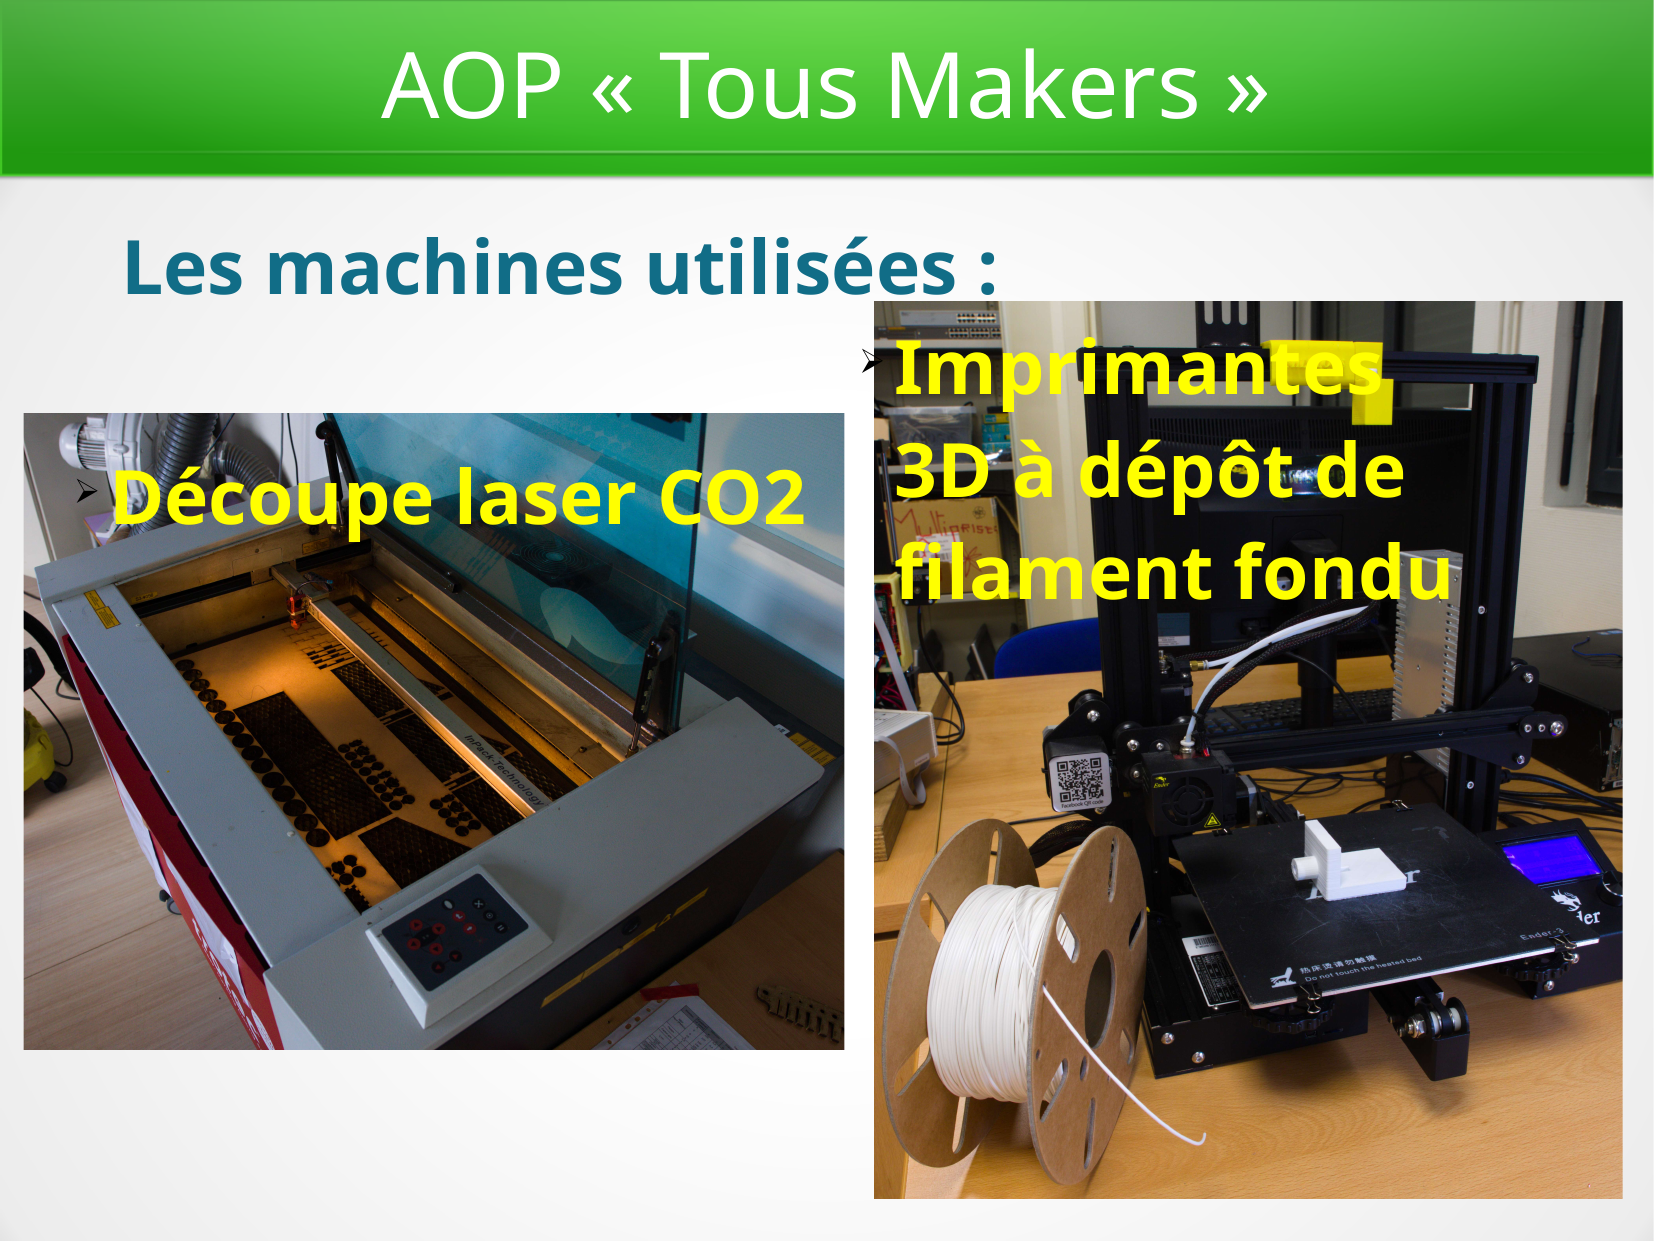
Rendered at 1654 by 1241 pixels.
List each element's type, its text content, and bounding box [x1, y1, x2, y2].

title AOP « Tous Makers » [82, 11, 1571, 154]
text_box Imprimantes 3D à dépôt de filament fondu [844, 307, 1477, 626]
text_box Les machines utilisées : [70, 206, 1577, 413]
picture [0, 0, 1654, 1241]
text_box Les machines utilisées : [70, 626, 874, 1090]
text_box Découpe laser CO2 [59, 437, 845, 631]
